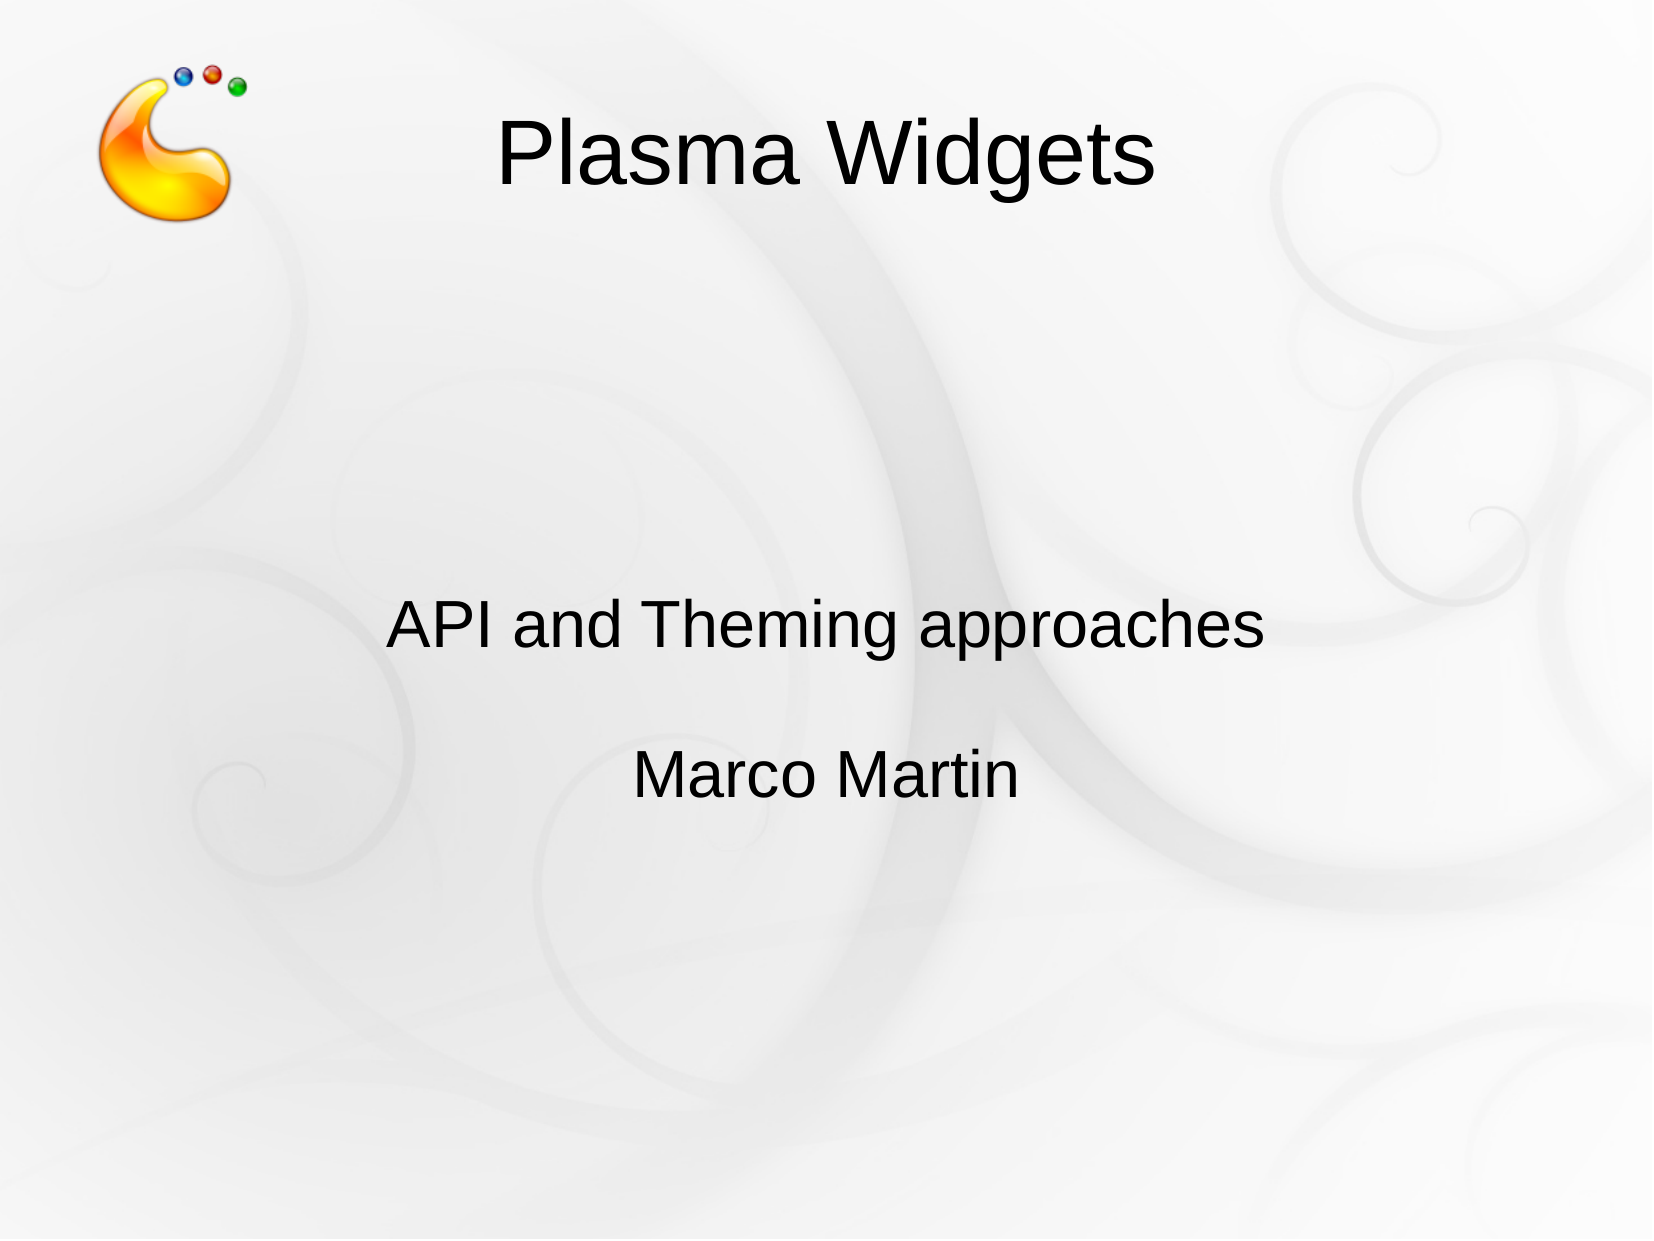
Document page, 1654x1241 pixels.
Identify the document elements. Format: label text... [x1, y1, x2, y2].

title Plasma Widgets [82, 56, 1571, 250]
subtitle API and Theming approaches Marco Martin [82, 297, 1571, 1102]
